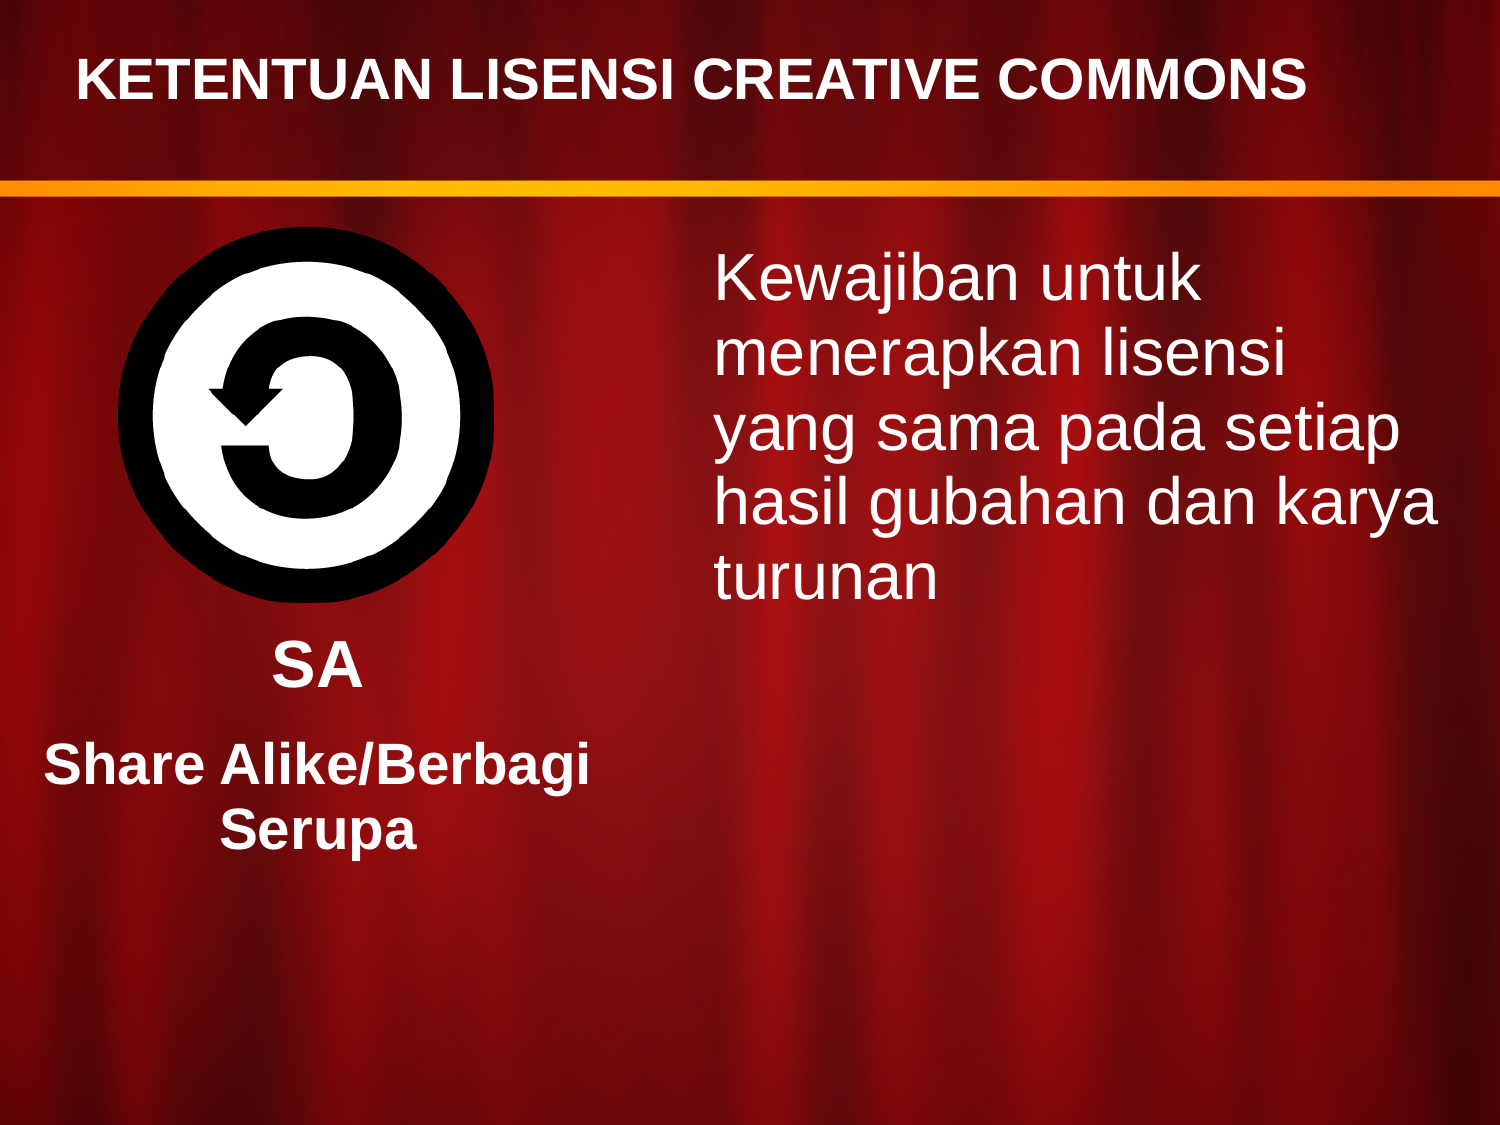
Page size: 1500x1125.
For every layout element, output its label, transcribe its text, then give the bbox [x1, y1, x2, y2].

list Kewajiban untuk menerapkan lisensi yang sama pada setiap hasil gubahan dan karya turunan [642, 239, 1441, 1025]
picture [0, 0, 1500, 1125]
title KETENTUAN LISENSI CREATIVE COMMONS [75, 46, 1425, 112]
picture [118, 227, 494, 603]
list SA Share Alike/Berbagi Serupa [0, 210, 630, 1023]
